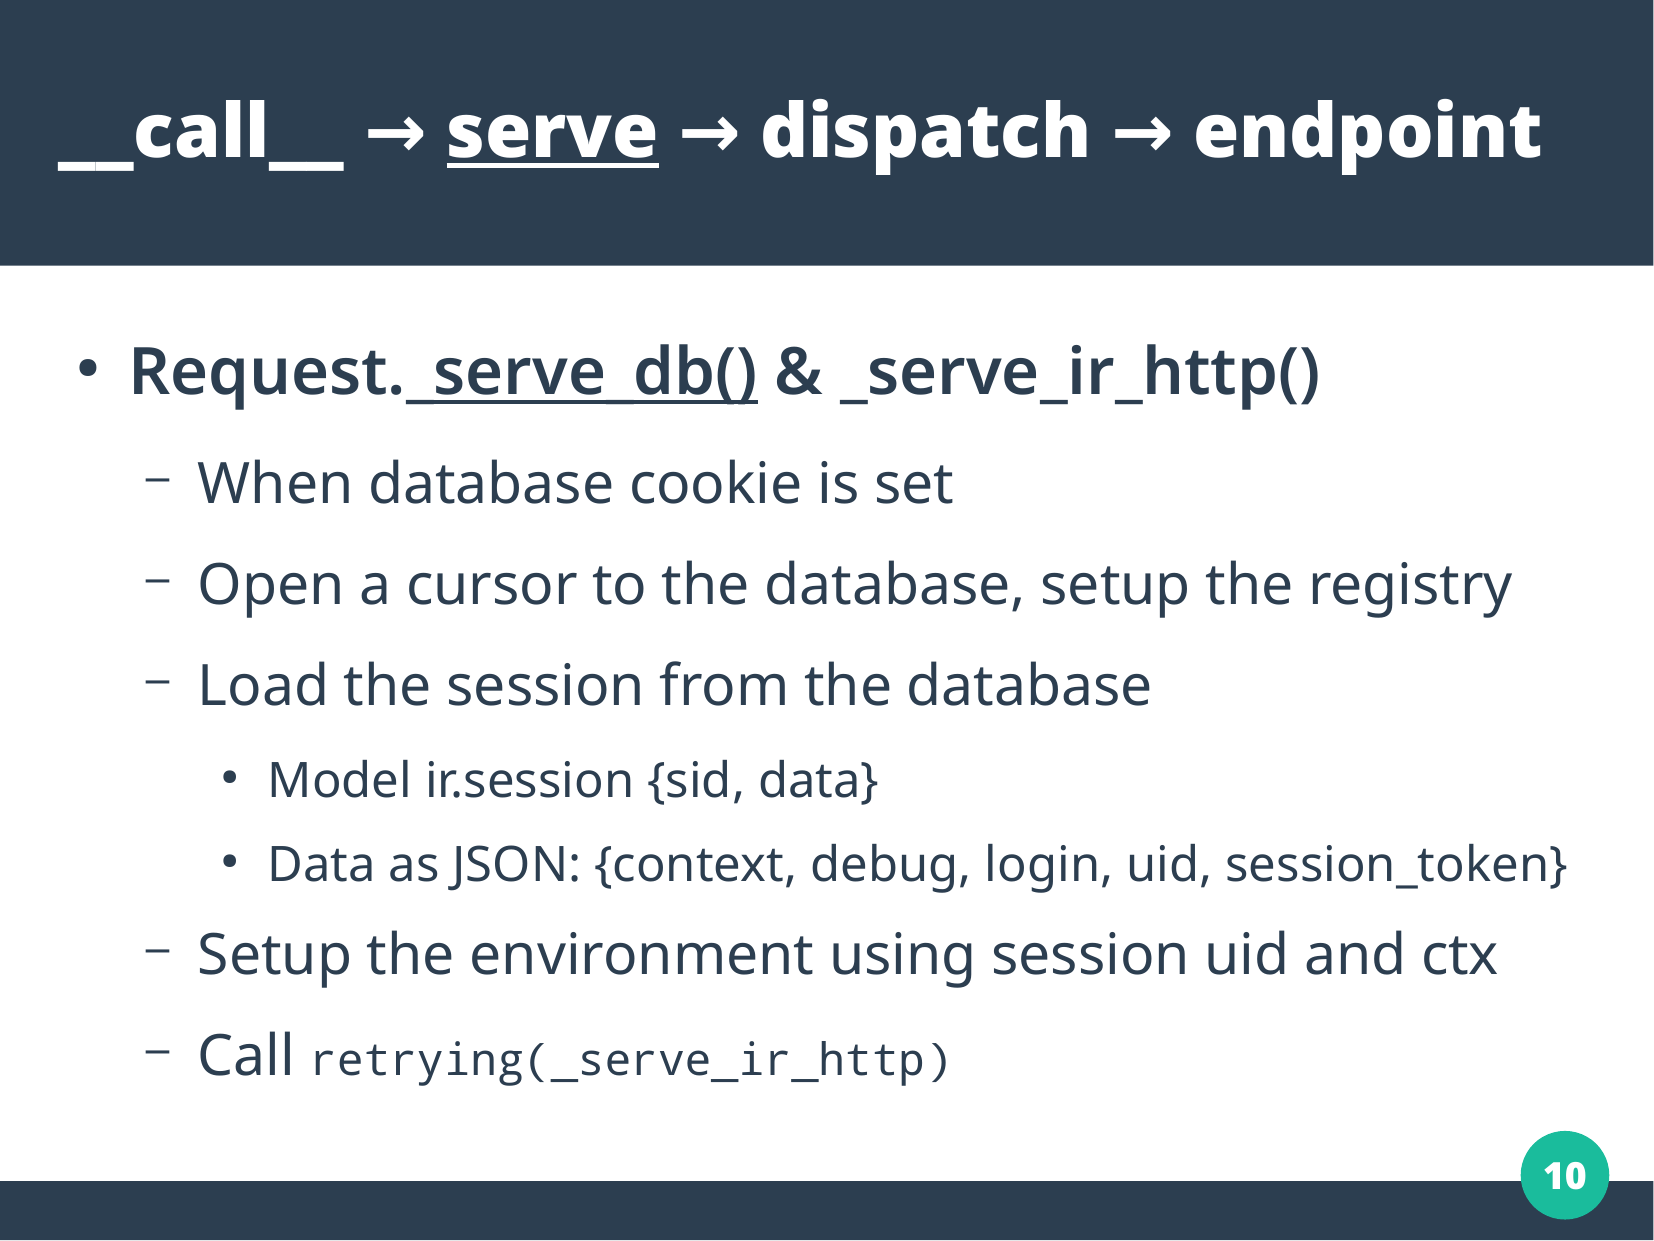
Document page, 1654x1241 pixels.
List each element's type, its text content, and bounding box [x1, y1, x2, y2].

title __call__ → serve → dispatch → endpoint [59, 49, 1595, 207]
list Request._serve_db() & _serve_ir_http() When database cookie is set Open a cursor to the database, setup the registry Load the session from the database Model ir.session {sid, data} Data as JSON: {context, debug, login, uid, session_token} Setup the environment using session uid and ctx Call retrying(_serve_ir_http) [59, 324, 1595, 1152]
